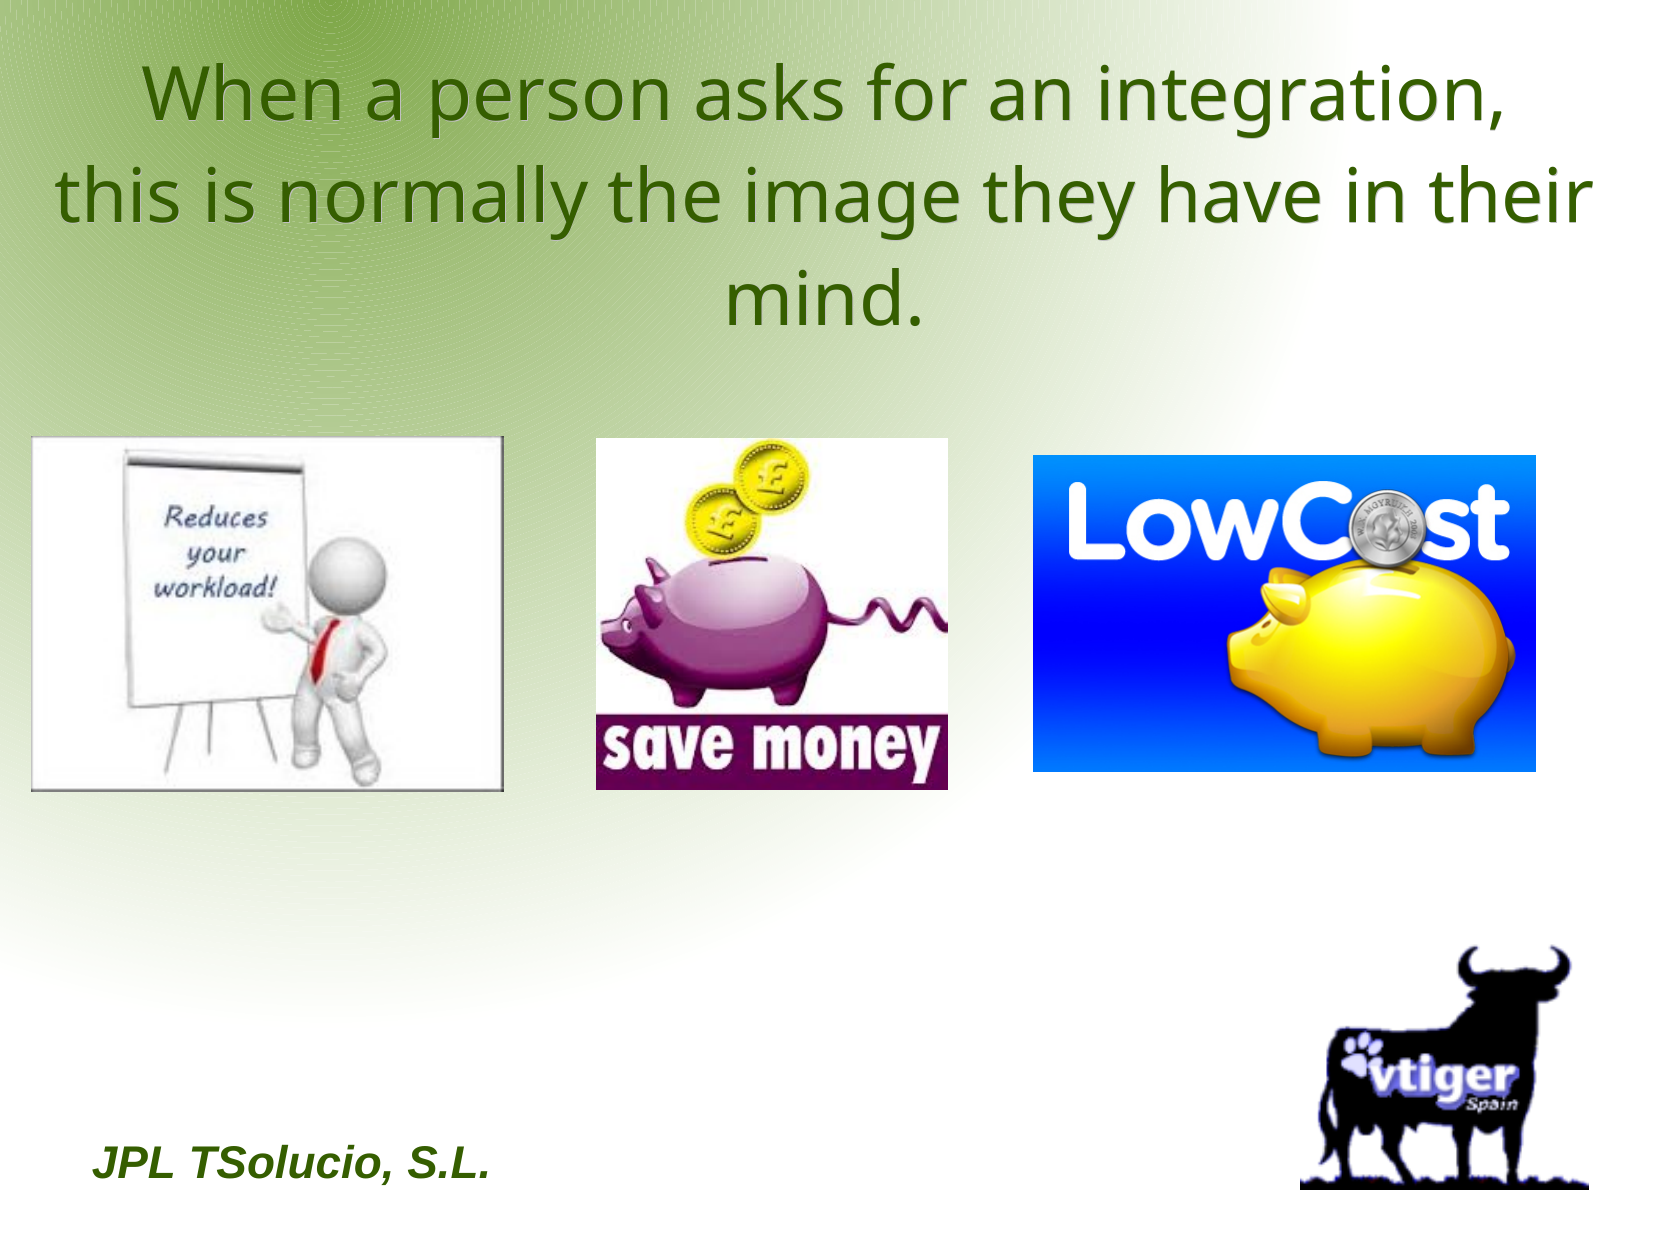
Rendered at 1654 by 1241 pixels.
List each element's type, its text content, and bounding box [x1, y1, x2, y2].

title When a person asks for an integration, this is normally the image they have in their mind. [0, 62, 1652, 325]
picture [1033, 455, 1536, 773]
picture [1300, 939, 1589, 1190]
picture [596, 438, 948, 790]
picture [31, 436, 504, 792]
